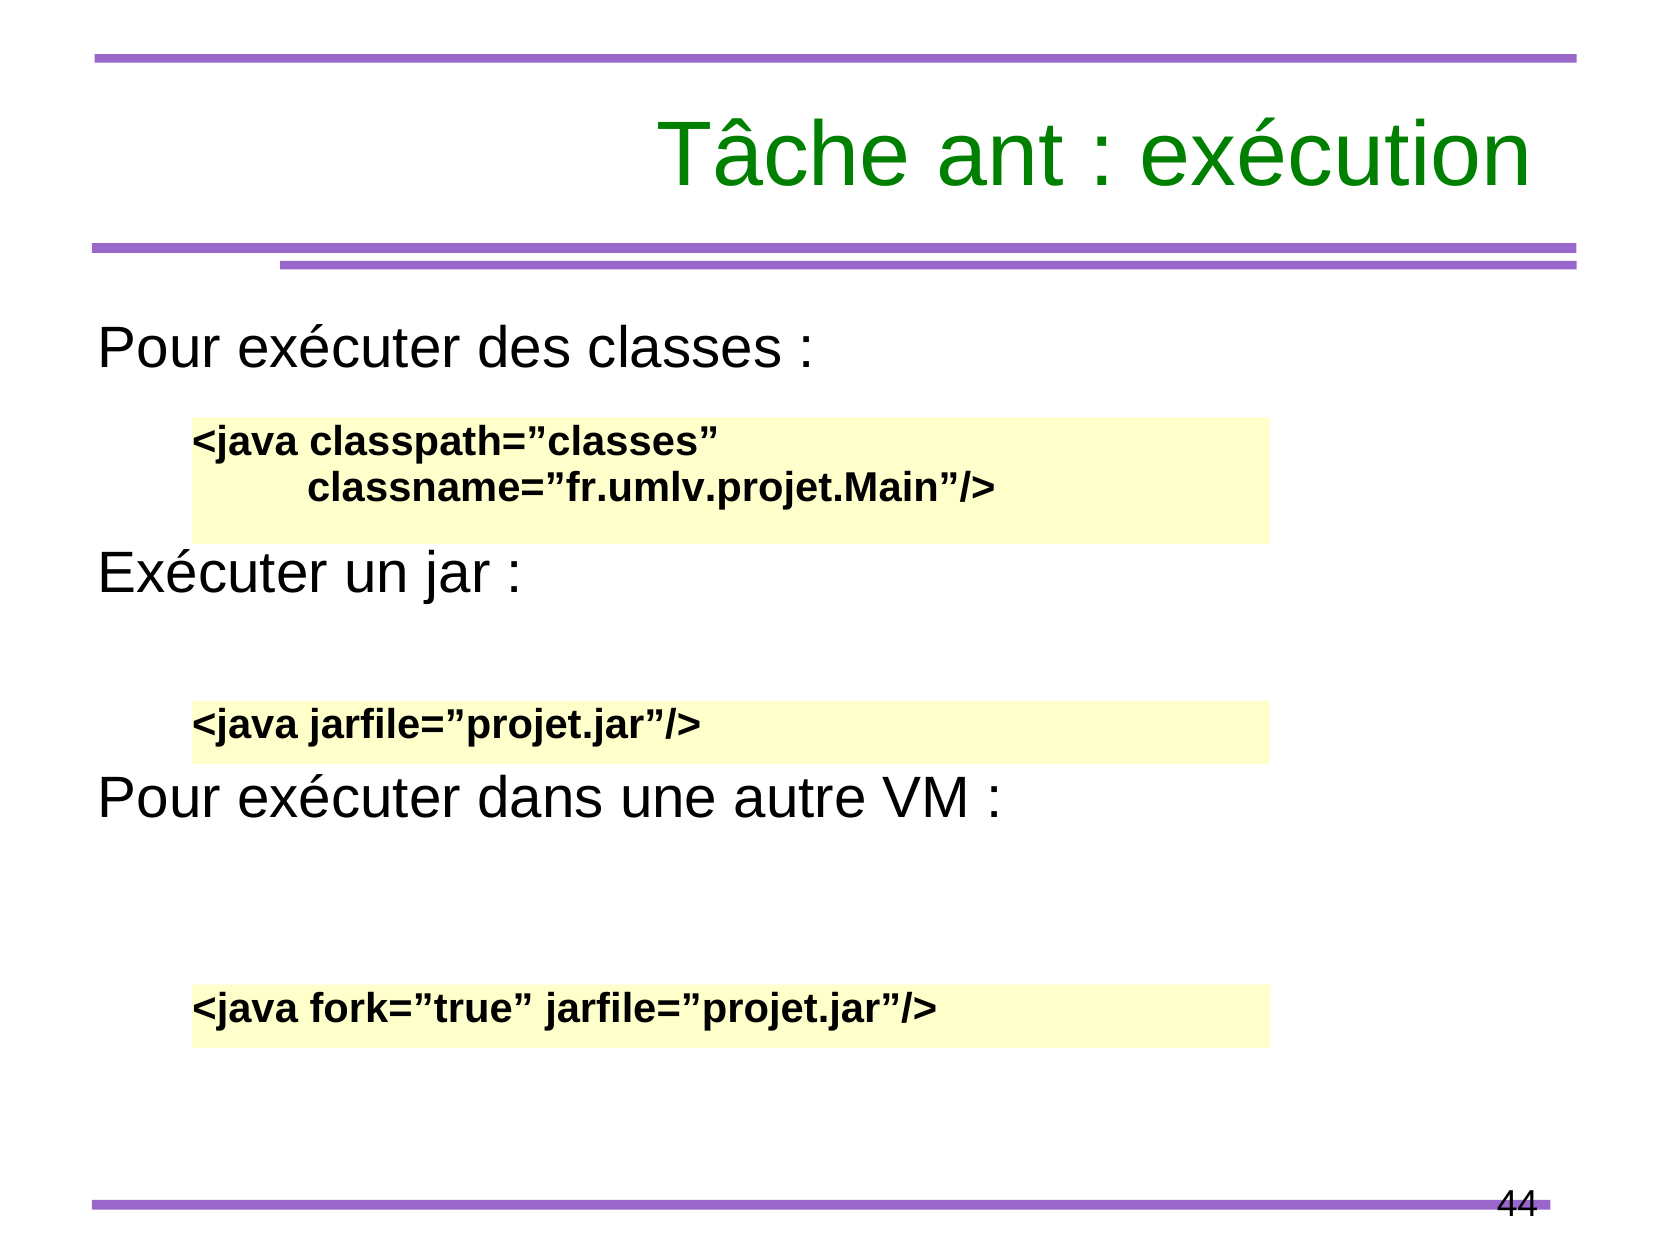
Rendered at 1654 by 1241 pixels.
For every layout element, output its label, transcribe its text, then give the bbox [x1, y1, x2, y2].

text_box <java fork=”true” jarfile=”projet.jar”/> [192, 984, 1270, 1048]
list Pour exécuter des classes : Exécuter un jar : Pour exécuter dans une autre VM : [80, 315, 1588, 1169]
text_box <java jarfile=”projet.jar”/> [192, 700, 1270, 765]
title Tâche ant : exécution [121, 49, 1534, 257]
text_box <java classpath=”classes” classname=”fr.umlv.projet.Main”/> [192, 417, 1270, 544]
